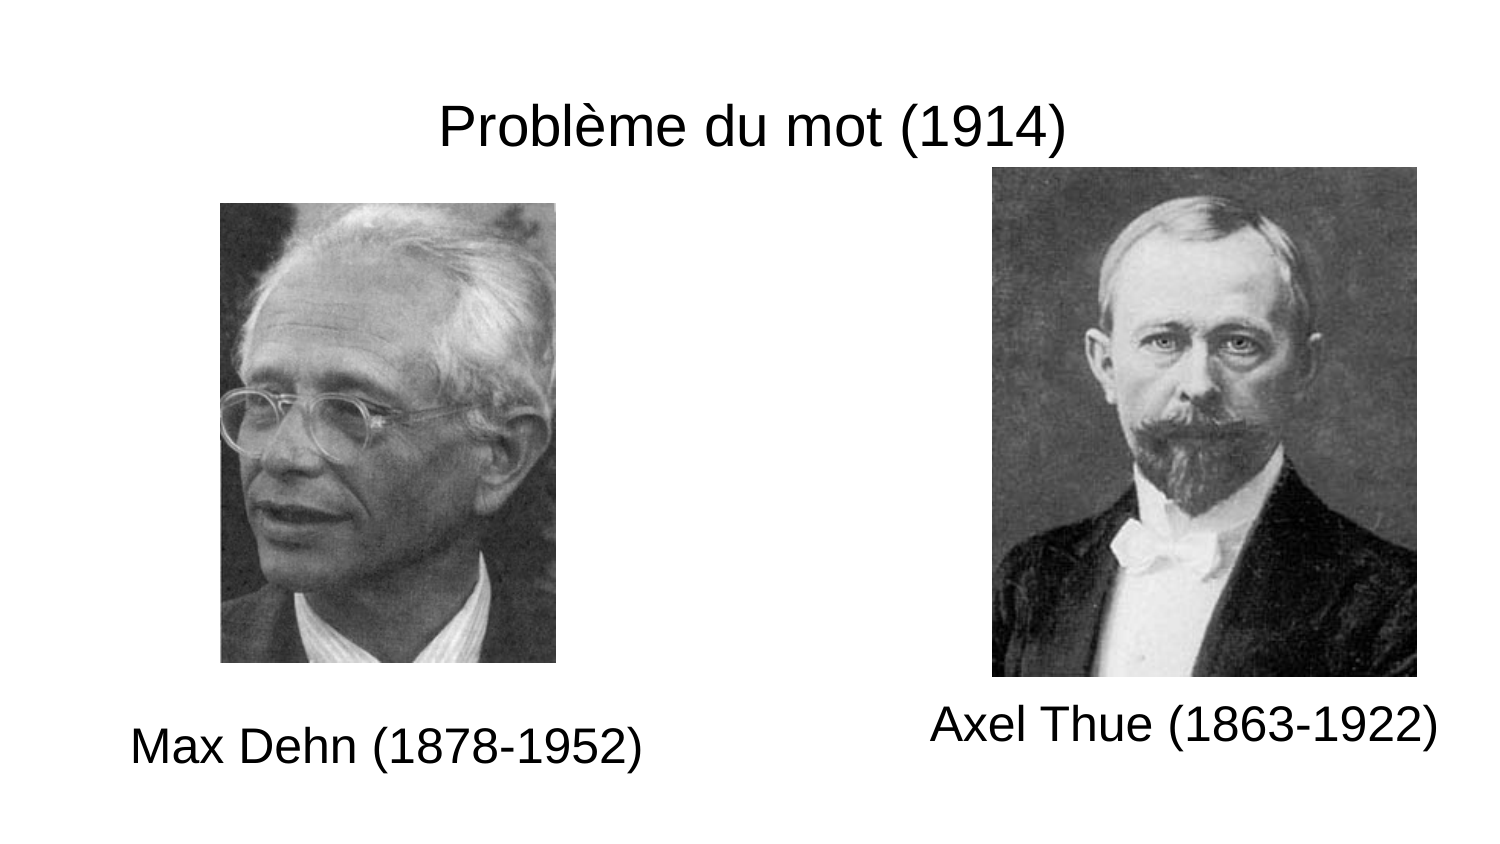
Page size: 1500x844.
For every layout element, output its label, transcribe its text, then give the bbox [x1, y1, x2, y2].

picture [992, 167, 1417, 676]
text_box Axel Thue (1863-1922) [914, 676, 1495, 810]
text_box Max Dehn (1878-1952) [114, 698, 695, 833]
title Problème du mot (1914) [424, 73, 1201, 168]
picture [220, 203, 556, 663]
